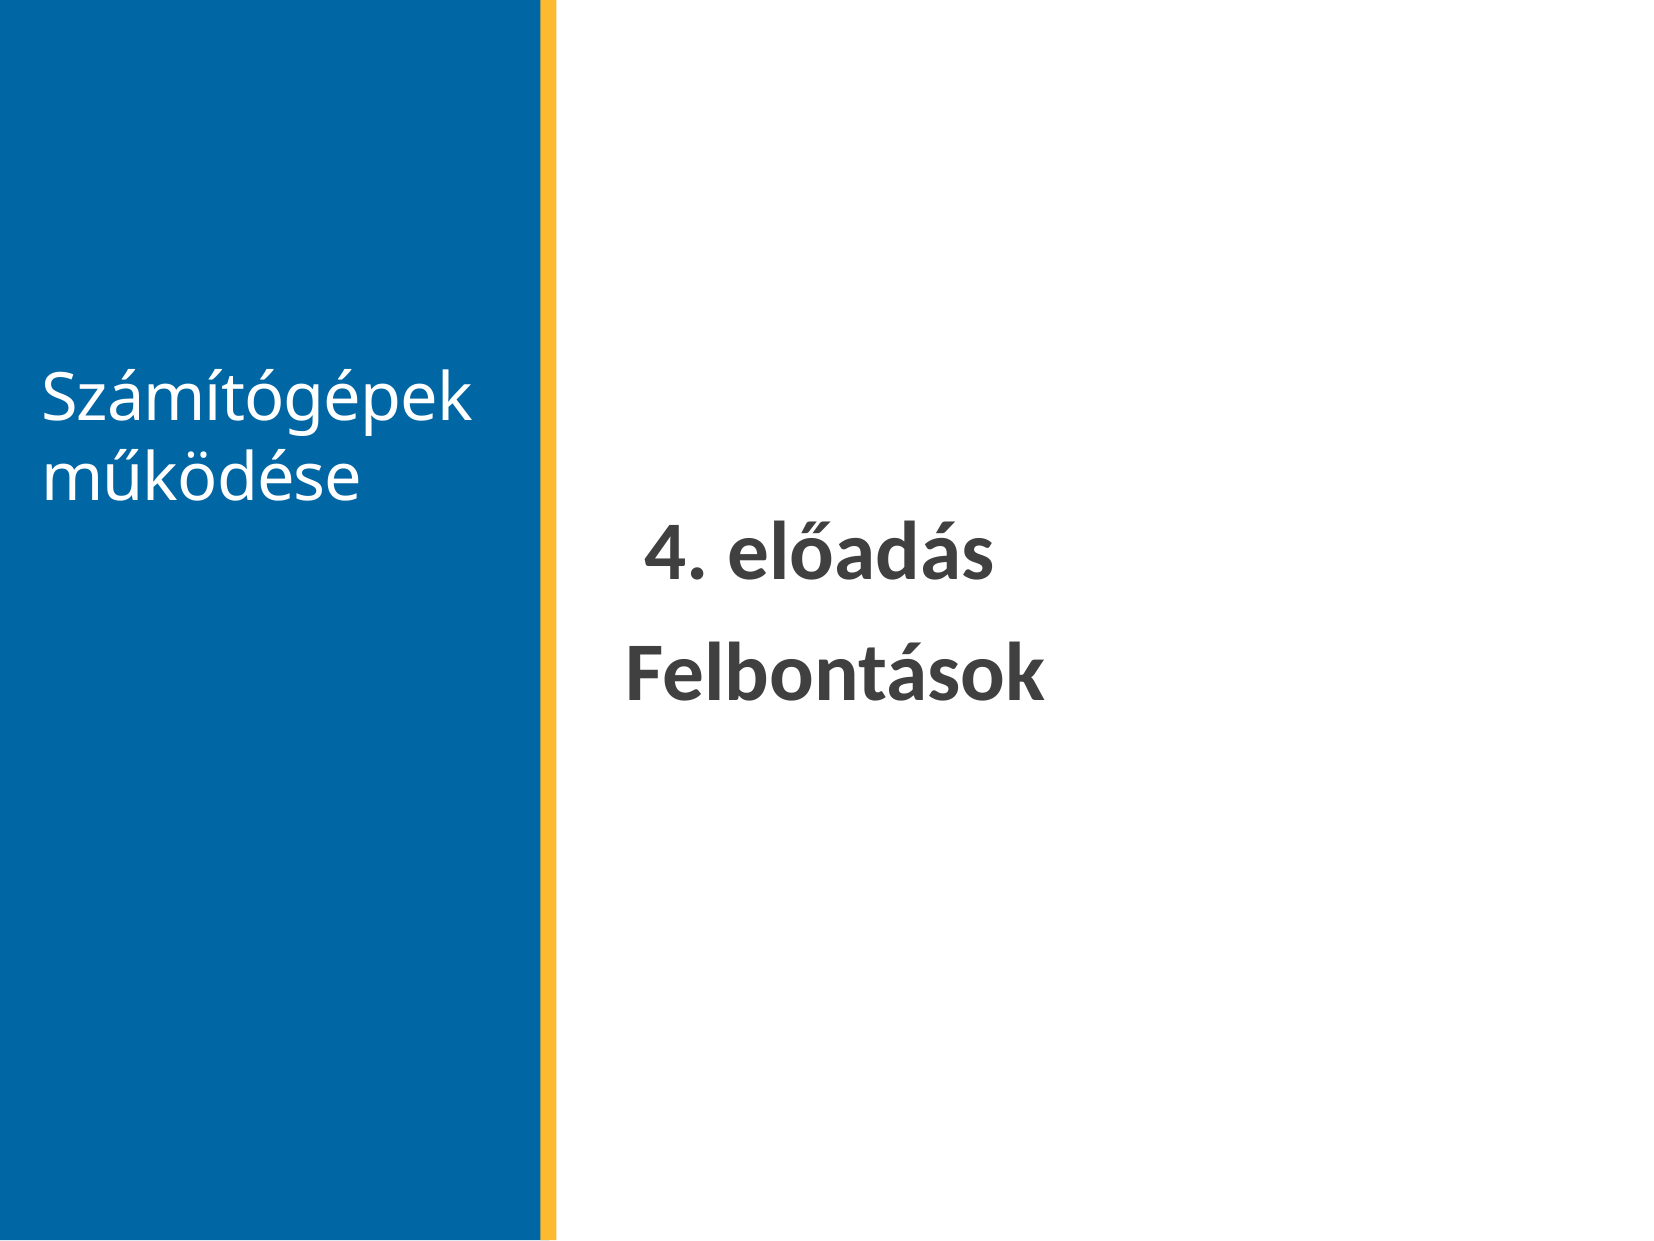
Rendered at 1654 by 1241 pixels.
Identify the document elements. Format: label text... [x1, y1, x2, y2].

list 4. előadás Felbontások [625, 132, 1532, 1084]
title Számítógépek működése [25, 107, 497, 521]
